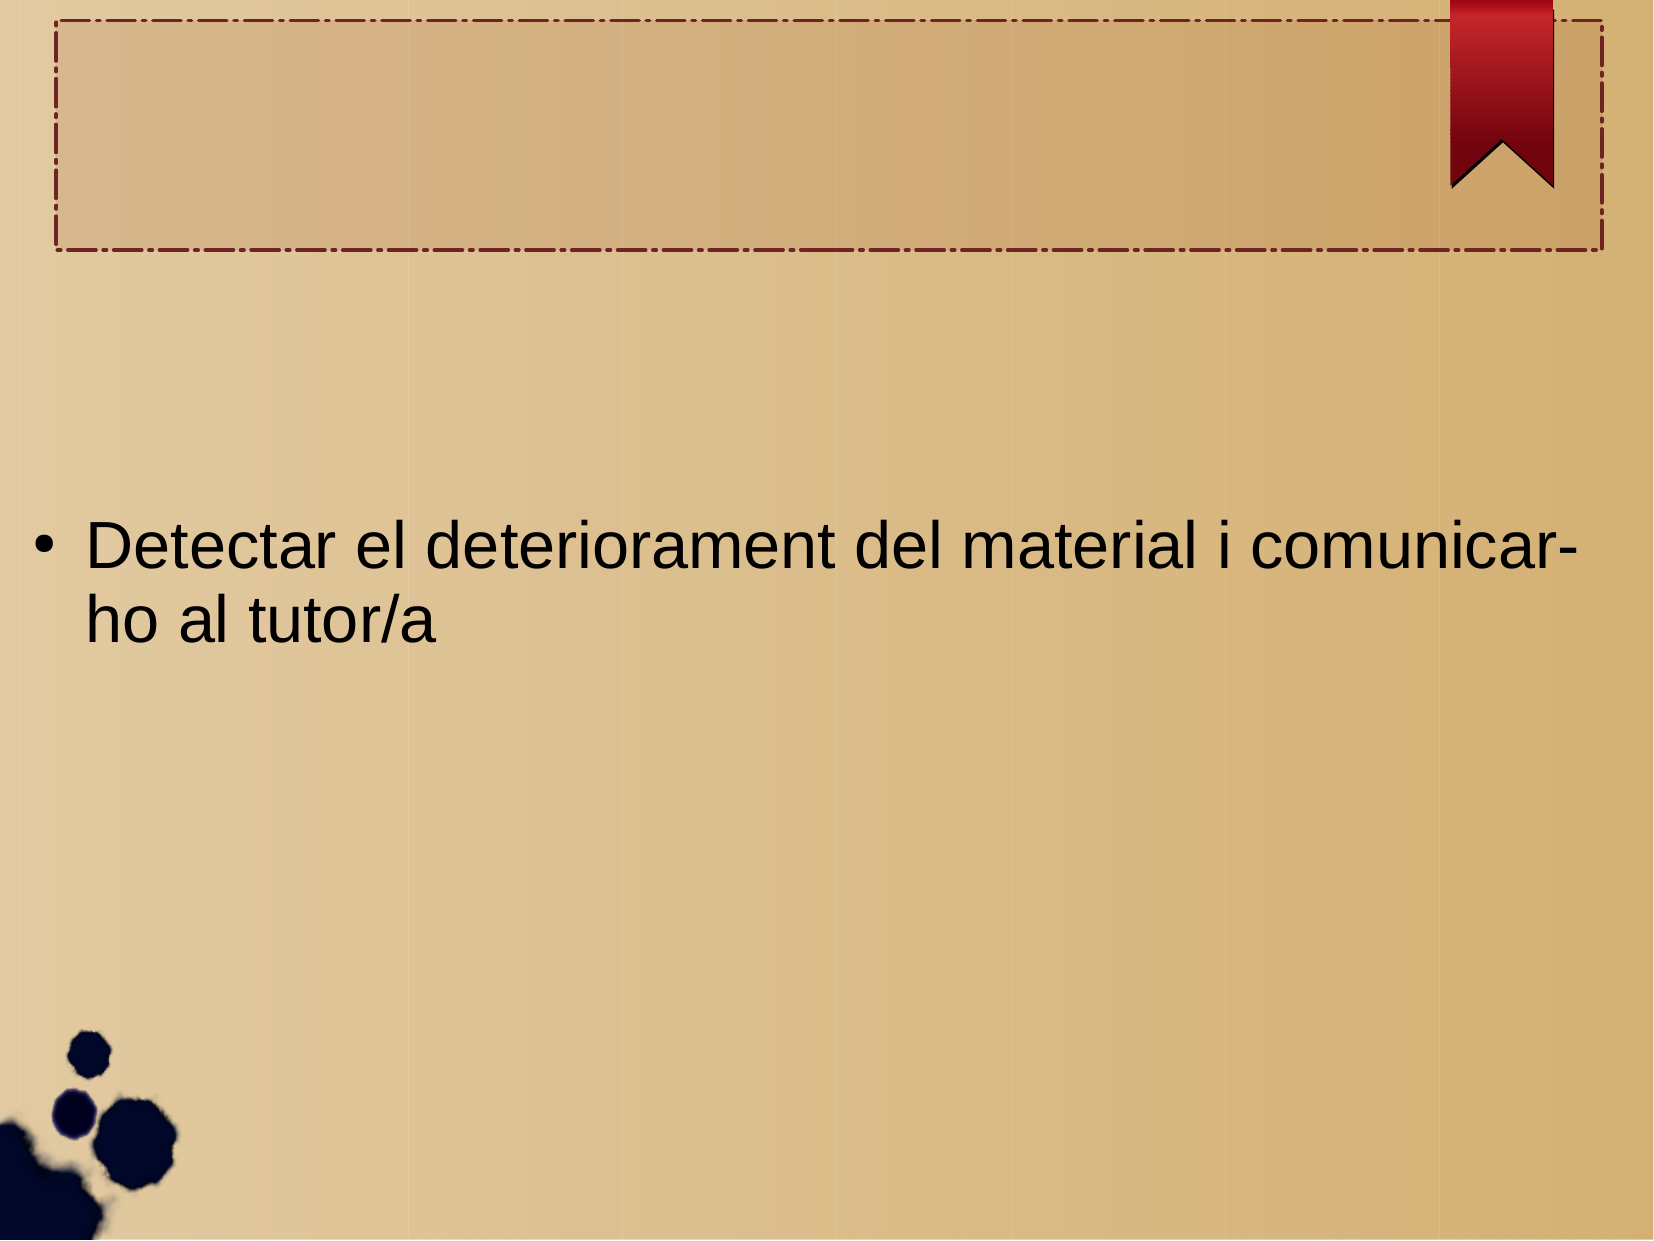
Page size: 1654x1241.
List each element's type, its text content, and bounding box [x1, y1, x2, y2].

text_box Detectar el deteriorament del material i comunicar-ho al tutor/a [0, 458, 1654, 726]
